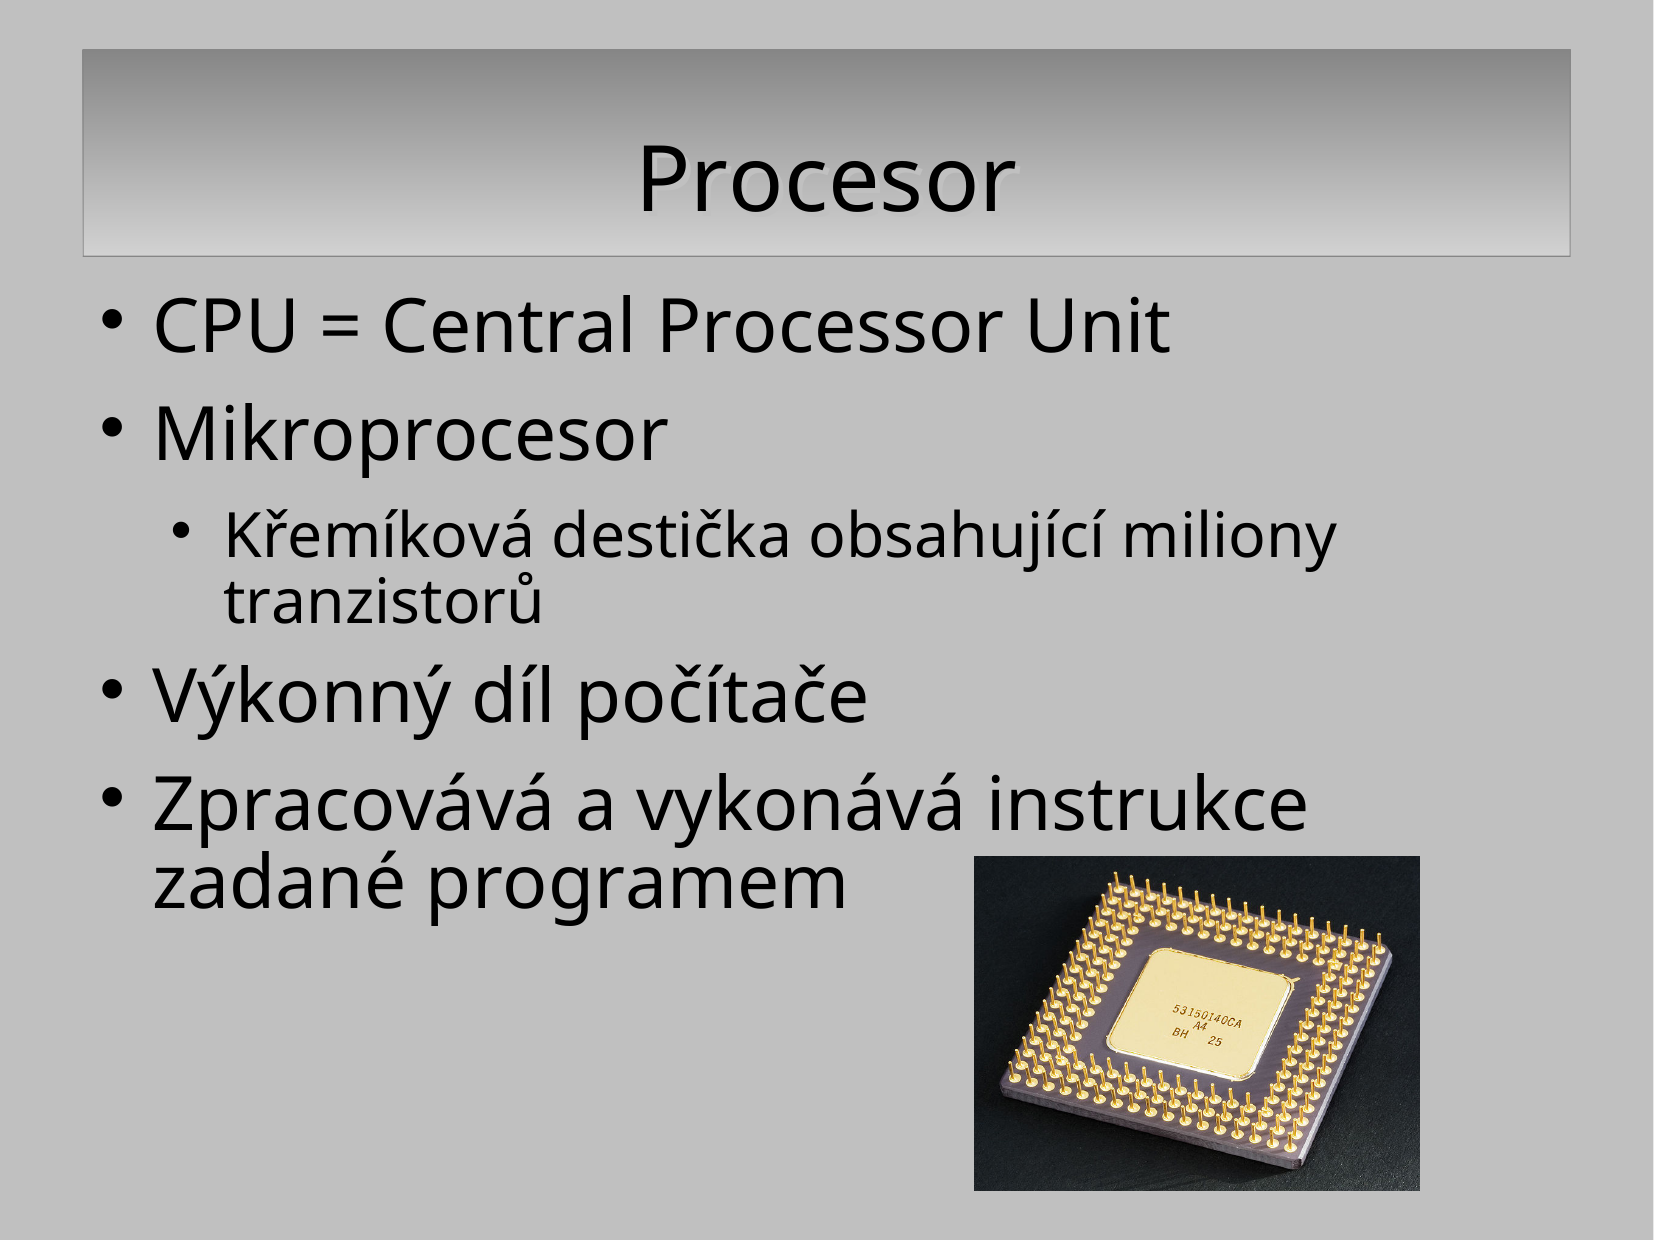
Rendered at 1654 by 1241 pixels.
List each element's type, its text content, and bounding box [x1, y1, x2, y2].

list CPU = Central Processor Unit Mikroprocesor Křemíková destička obsahující miliony tranzistorů Výkonný díl počítače Zpracovává a vykonává instrukce zadané programem [82, 290, 1571, 1109]
picture [974, 856, 1420, 1191]
title Procesor [82, 49, 1571, 257]
